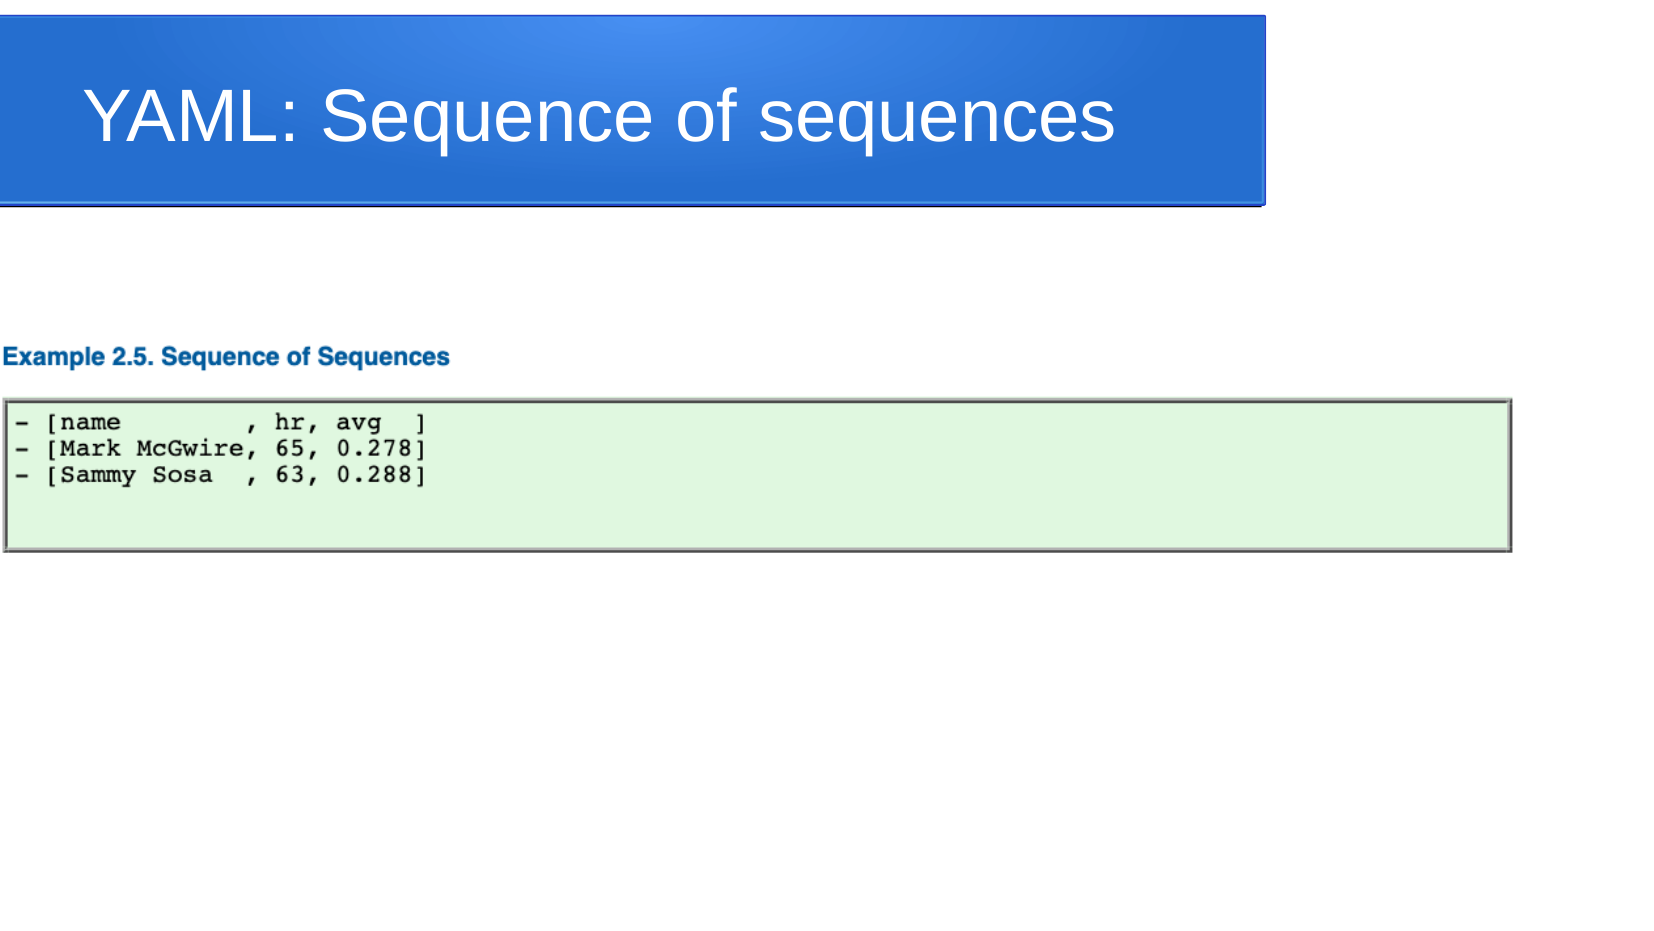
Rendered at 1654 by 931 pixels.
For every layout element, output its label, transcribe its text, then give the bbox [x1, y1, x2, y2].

picture [0, 13, 1269, 211]
picture [0, 318, 1654, 612]
text_box YAML: Sequence of sequences [82, 35, 1235, 189]
